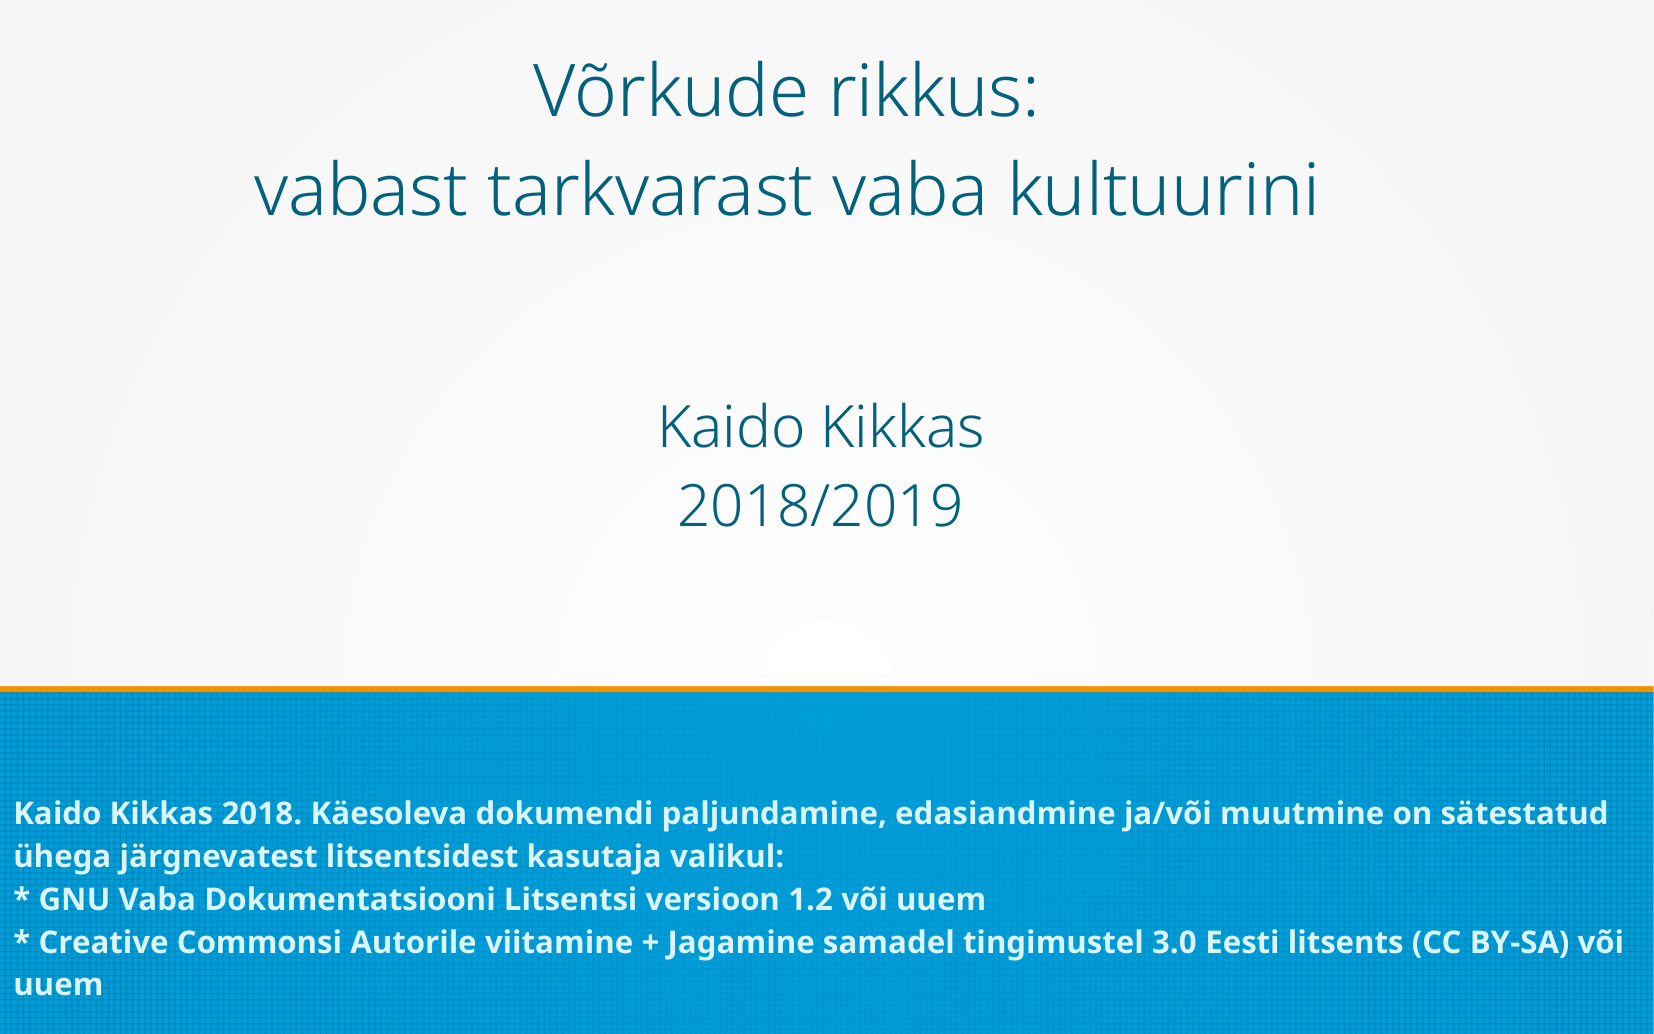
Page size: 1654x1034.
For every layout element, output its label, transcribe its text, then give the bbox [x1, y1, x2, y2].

subtitle Kaido Kikkas 2018. Käesoleva dokumendi paljundamine, edasiandmine ja/või muutmine on sätestatud ühega järgnevatest litsentsidest kasutaja valikul: * GNU Vaba Dokumentatsiooni Litsentsi versioon 1.2 või uuem * Creative Commonsi Autorile viitamine + Jagamine samadel tingimustel 3.0 Eesti litsents (CC BY-SA) või uuem [13, 791, 1630, 1004]
picture [0, 0, 1654, 692]
title Võrkude rikkus: vabast tarkvarast vaba kultuurini [75, 37, 1501, 237]
title Kaido Kikkas 2018/2019 [259, 344, 1382, 544]
